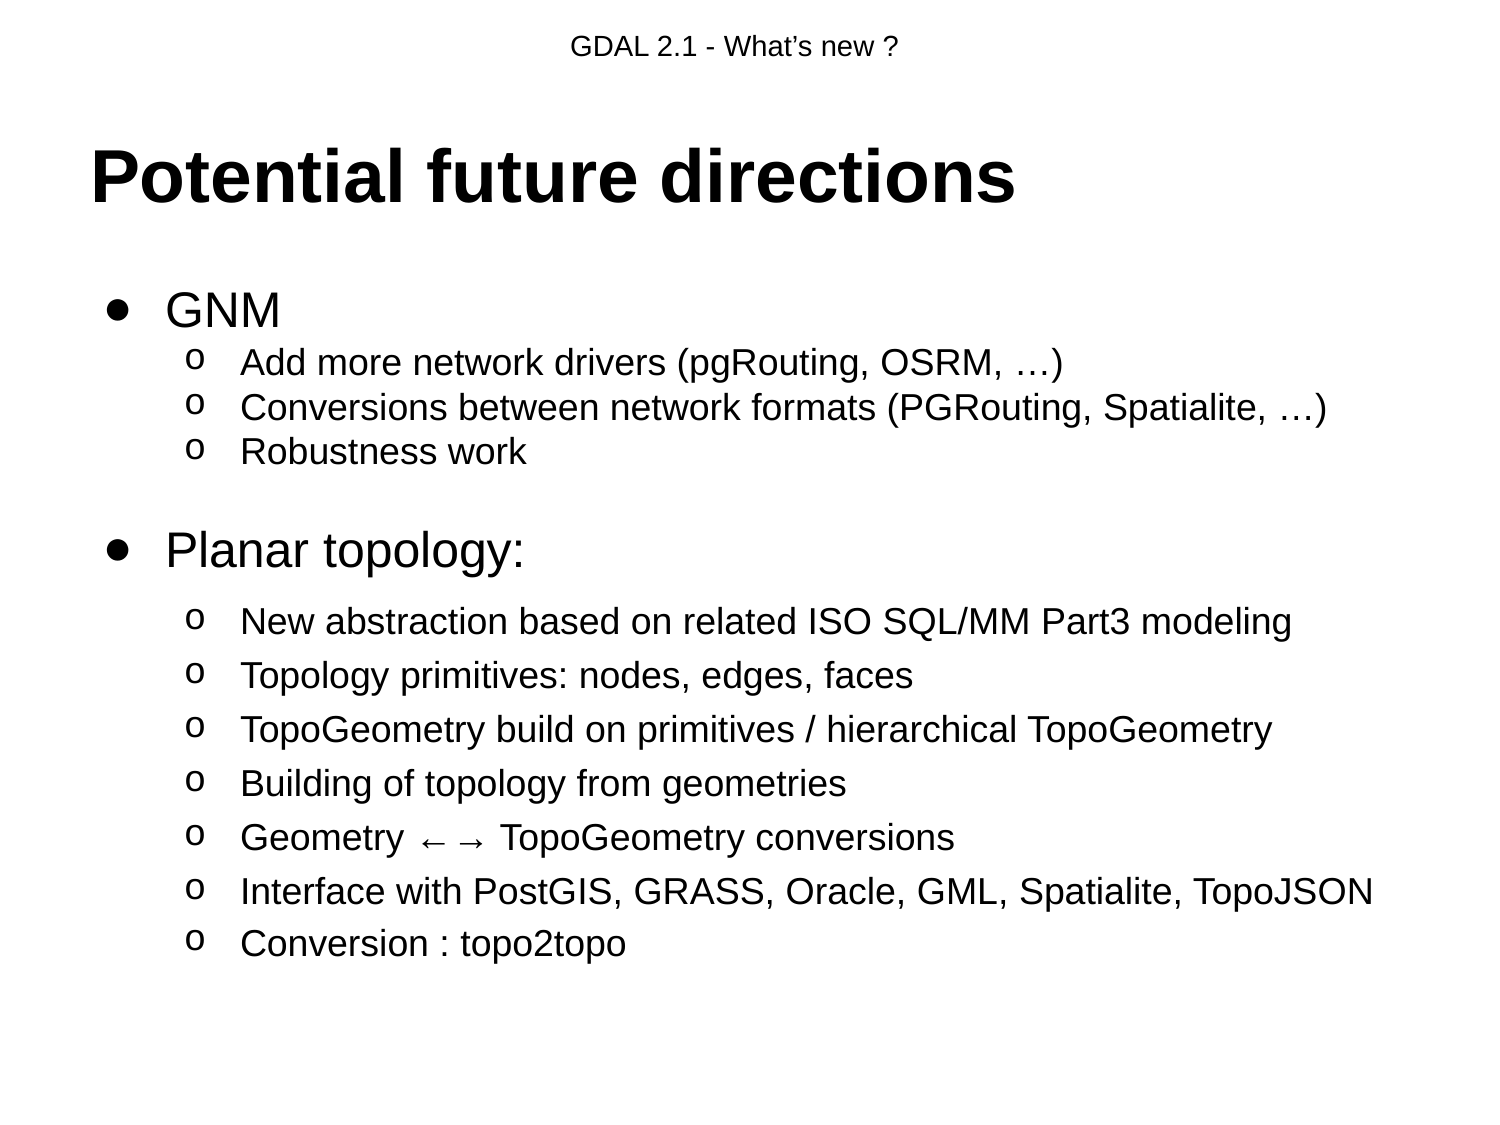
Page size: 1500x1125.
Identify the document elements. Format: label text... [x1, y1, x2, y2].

title Potential future directions [75, 45, 1425, 233]
list GNM Add more network drivers (pgRouting, OSRM, …) Conversions between network formats (PGRouting, Spatialite, …) Robustness work Planar topology: New abstraction based on related ISO SQL/MM Part3 modeling Topology primitives: nodes, edges, faces TopoGeometry build on primitives / hierarchical TopoGeometry Building of topology from geometries Geometry ←→ TopoGeometry conversions Interface with PostGIS, GRASS, Oracle, GML, Spatialite, TopoJSON Conversion : topo2topo [75, 262, 1425, 1078]
